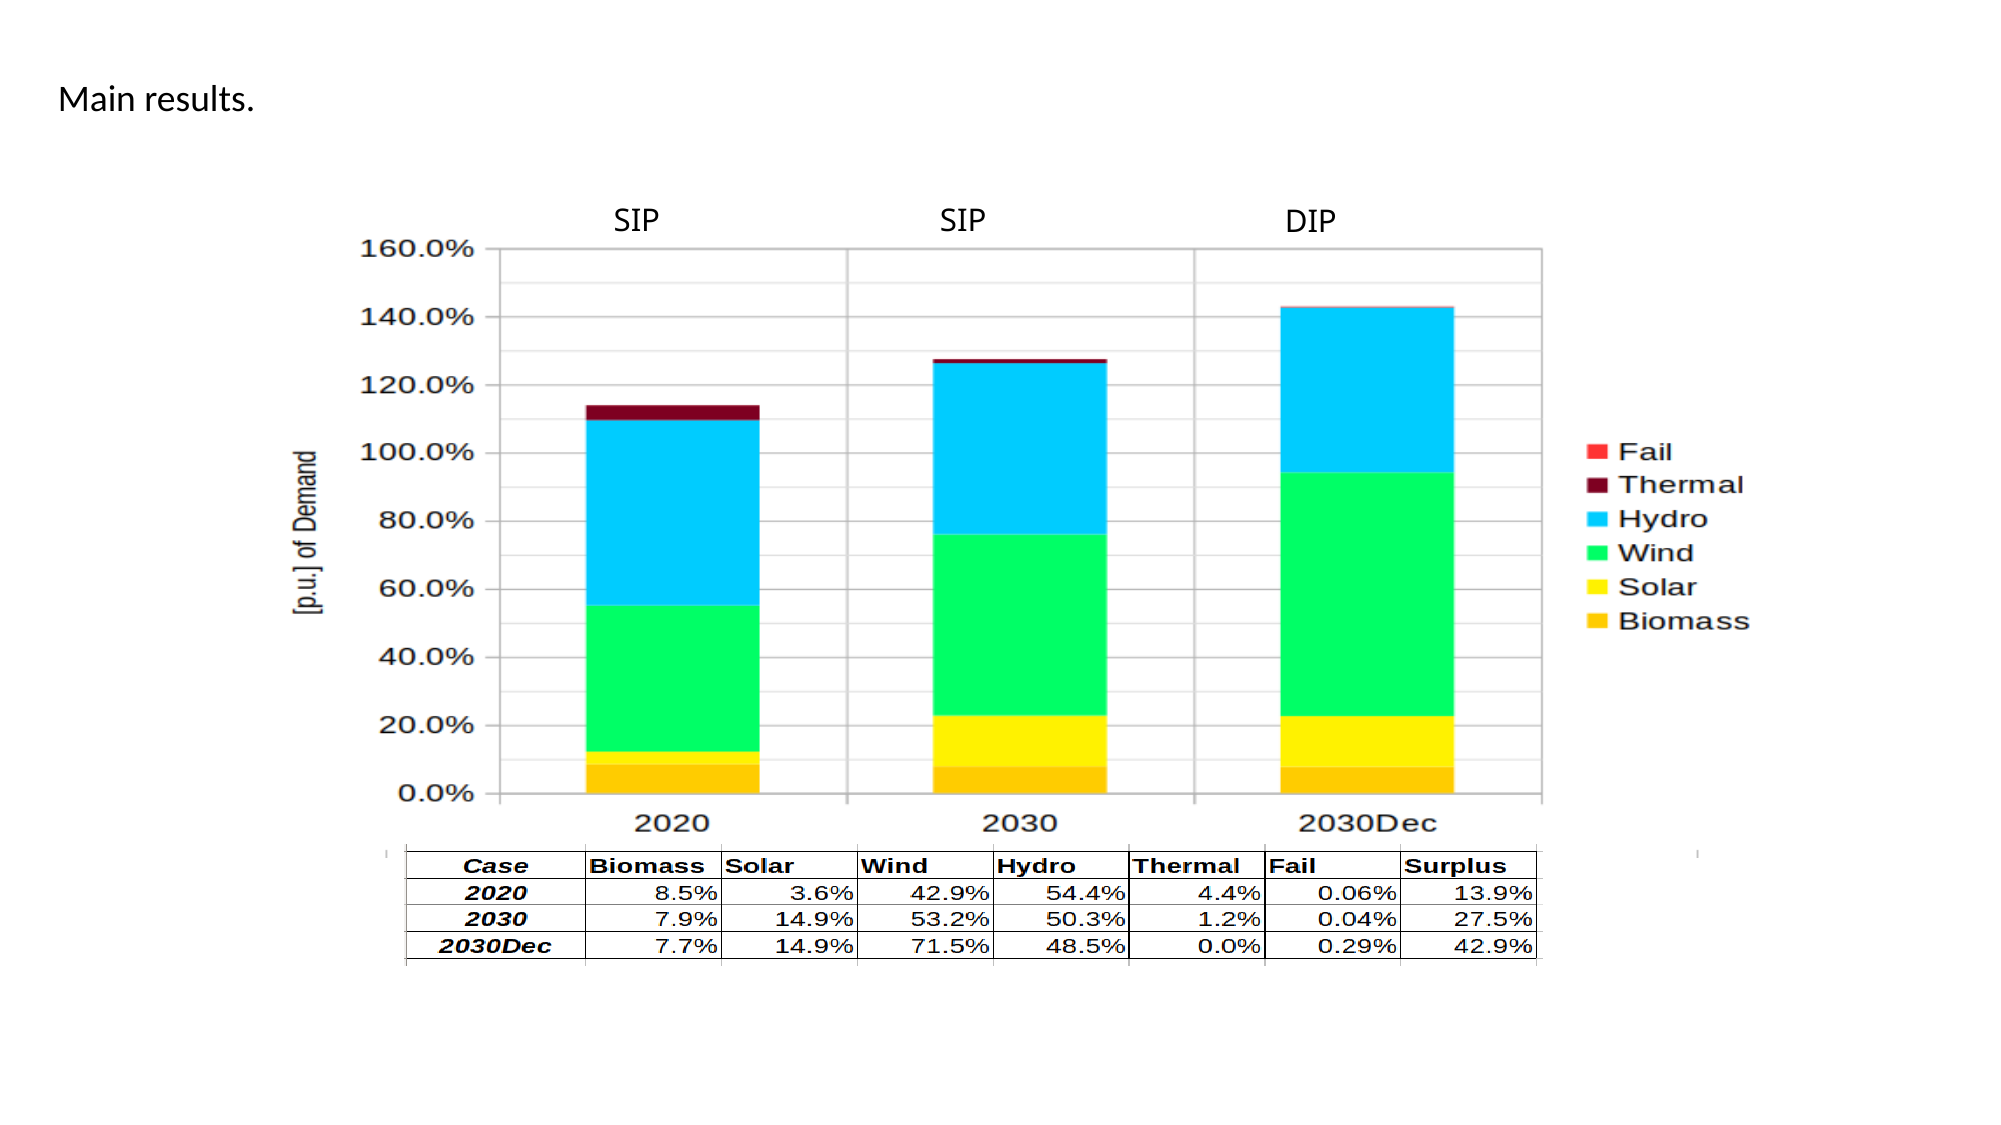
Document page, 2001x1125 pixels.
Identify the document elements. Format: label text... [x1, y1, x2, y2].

text_box DIP [1270, 191, 1452, 250]
text_box SIP [598, 190, 781, 248]
title Main results. [57, 41, 1765, 162]
text_box SIP [925, 190, 1107, 248]
picture [253, 232, 1760, 967]
